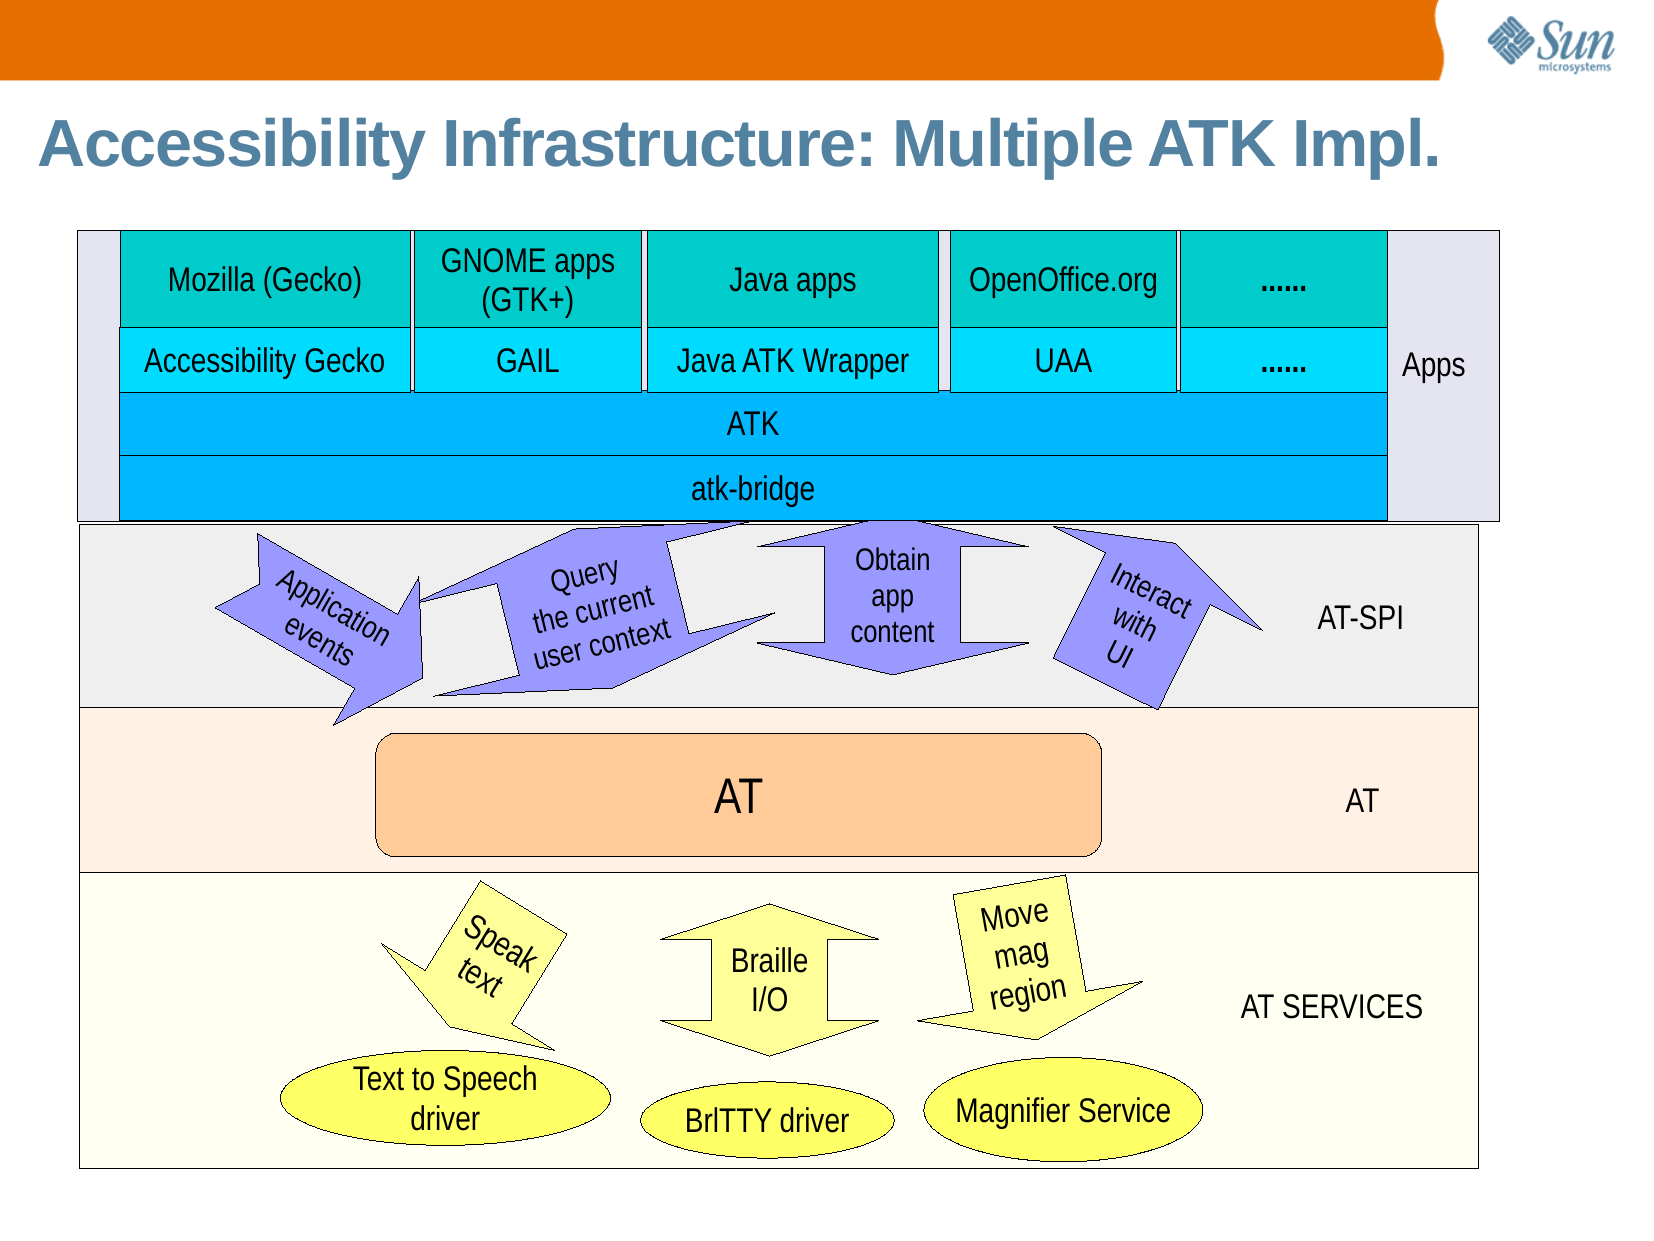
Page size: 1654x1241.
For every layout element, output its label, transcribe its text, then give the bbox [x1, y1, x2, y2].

text_box [79, 524, 1479, 1169]
text_box BrlTTY driver [640, 1081, 895, 1159]
text_box ATK [119, 390, 1388, 455]
text_box [77, 230, 729, 522]
text_box Accessibility Gecko [119, 327, 411, 393]
text_box Obtain app content [757, 521, 1029, 675]
text_box Braille I/O [660, 903, 879, 1057]
text_box AT [1330, 773, 1413, 840]
text_box atk-bridge [119, 455, 1388, 521]
title Accessibility Infrastructure: Multiple ATK Impl. [37, 112, 1526, 269]
picture [0, 0, 1654, 83]
text_box Text to Speech driver [280, 1050, 611, 1146]
text_box [923, 230, 1500, 522]
text_box ...... [1180, 230, 1388, 327]
text_box Apps [1387, 337, 1491, 400]
text_box Move mag region [917, 874, 1143, 1040]
text_box Interact with UI [1053, 526, 1263, 710]
text_box AT SERVICES [1226, 979, 1502, 1046]
text_box Query the current user context [420, 521, 775, 697]
text_box Speak text [381, 880, 567, 1051]
text_box Application events [215, 533, 423, 726]
text_box Java ATK Wrapper [647, 328, 939, 393]
text_box UAA [950, 327, 1177, 393]
text_box Mozilla (Gecko) [120, 230, 411, 327]
text_box Magnifier Service [923, 1057, 1203, 1162]
text_box Java apps [647, 230, 939, 328]
text_box AT-SPI [1302, 589, 1467, 653]
text_box OpenOffice.org [950, 230, 1177, 327]
text_box [642, 230, 647, 390]
text_box GAIL [414, 327, 642, 393]
text_box [939, 230, 950, 390]
text_box AT [375, 733, 1102, 857]
text_box ...... [1180, 327, 1388, 393]
text_box GNOME apps (GTK+) [414, 230, 642, 327]
